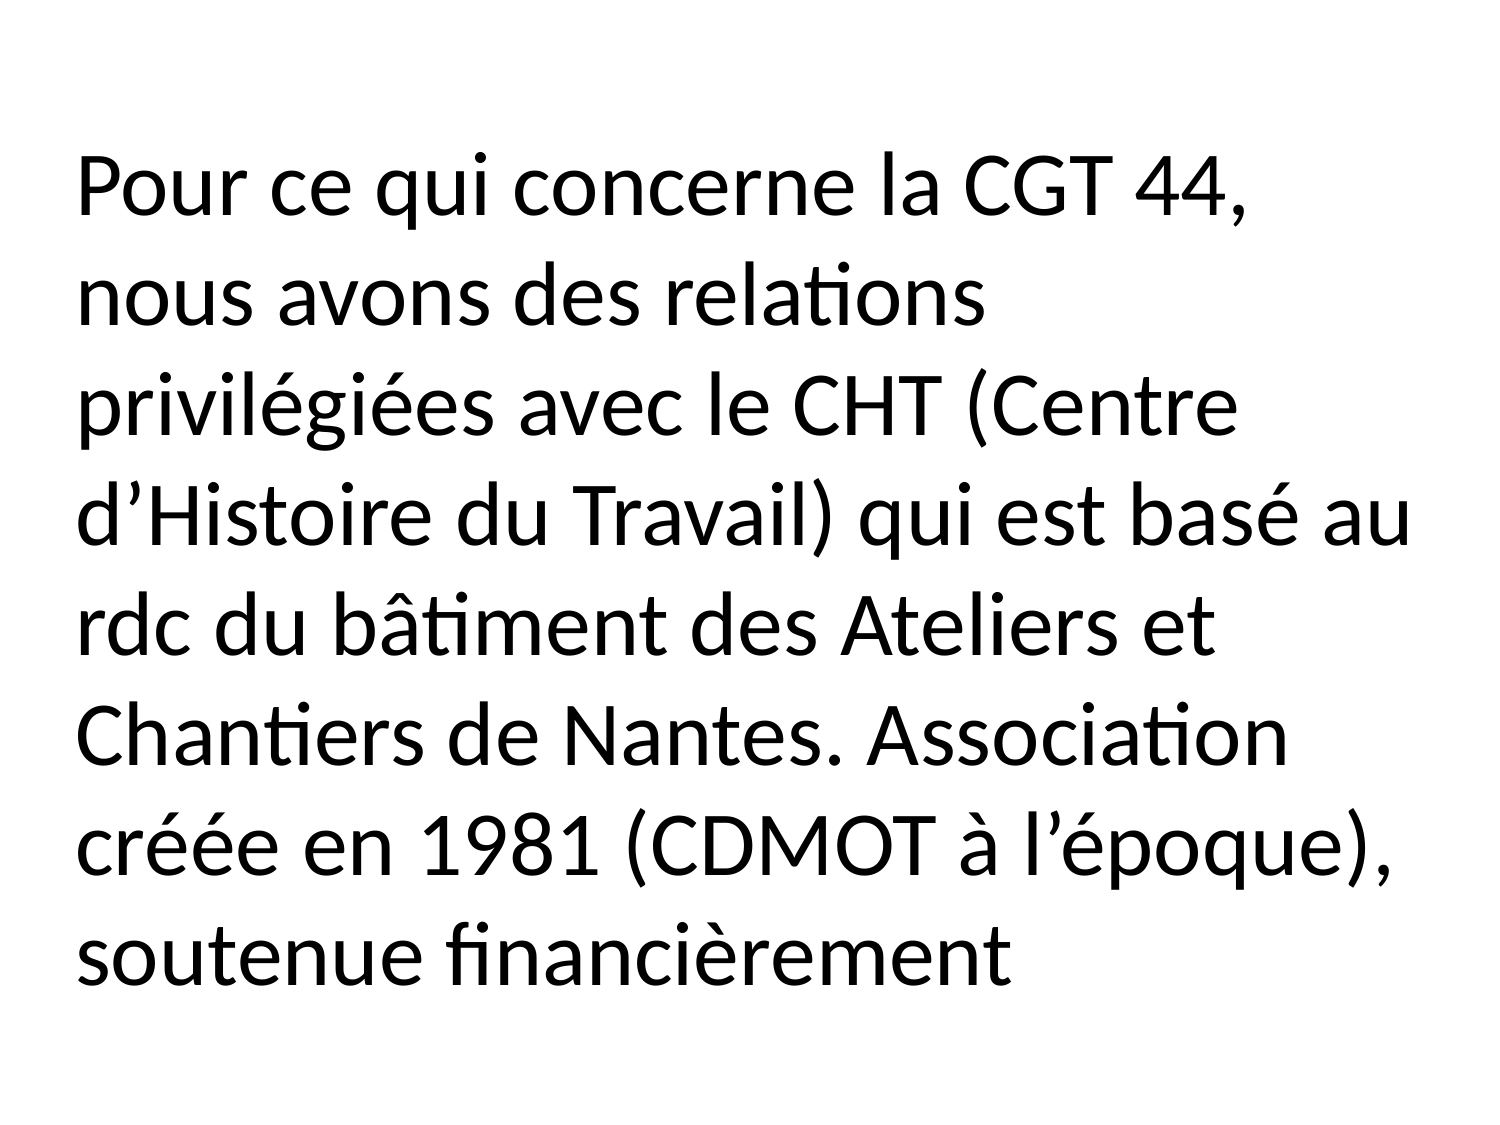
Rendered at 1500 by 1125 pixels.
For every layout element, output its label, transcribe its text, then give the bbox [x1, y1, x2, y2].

title Pour ce qui concerne la CGT 44, nous avons des relations privilégiées avec le CHT (Centre d’Histoire du Travail) qui est basé au rdc du bâtiment des Ateliers et Chantiers de Nantes. Association créée en 1981 (CDMOT à l’époque), soutenue financièrement [75, 45, 1425, 1083]
